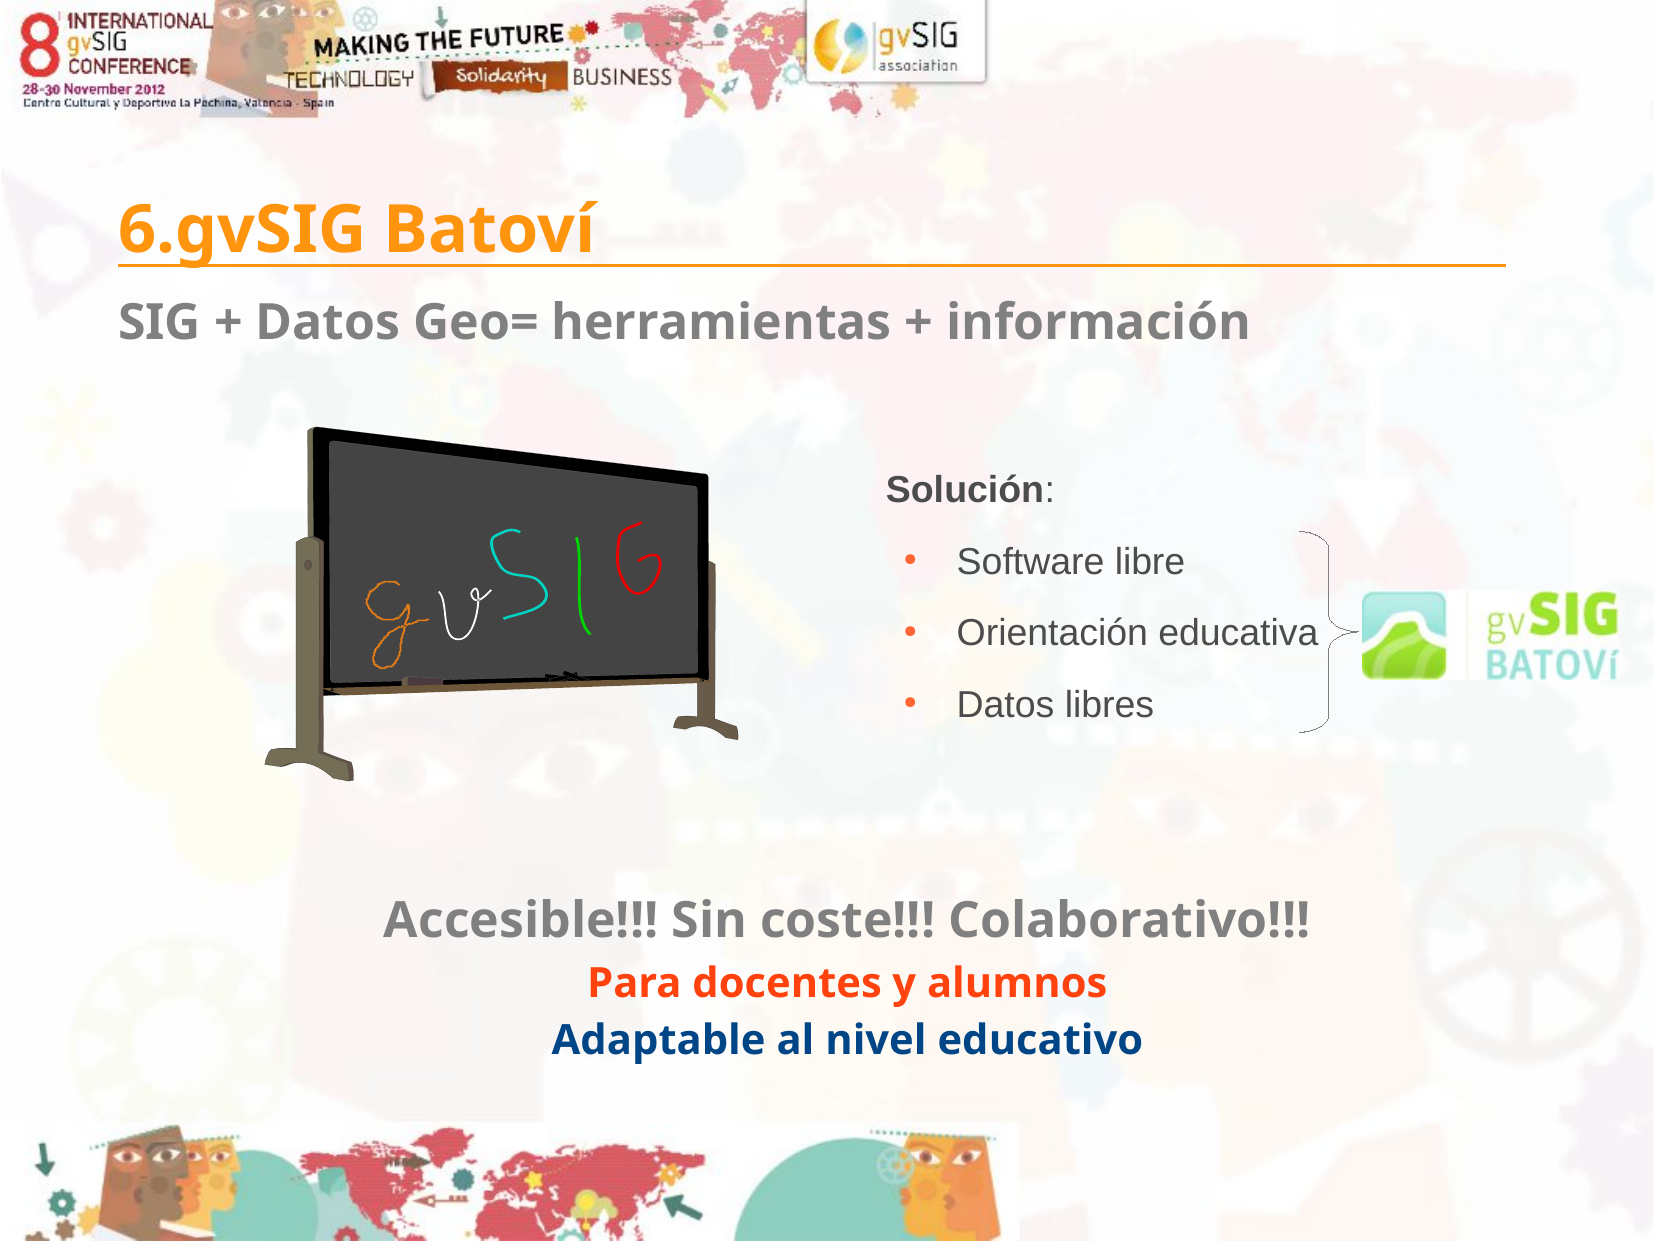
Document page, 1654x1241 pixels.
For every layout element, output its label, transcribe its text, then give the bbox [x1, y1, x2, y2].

picture [1, 0, 1654, 1241]
list Solución: Software libre Orientación educativa Datos libres [885, 397, 1607, 897]
title SIG + Datos Geo= herramientas + información [118, 276, 1477, 365]
title 6.gvSIG Batoví [118, 187, 1607, 266]
title Accesible!!! Sin coste!!! Colaborativo!!! Para docentes y alumnos Adaptable al nivel educativo [88, 897, 1607, 1053]
